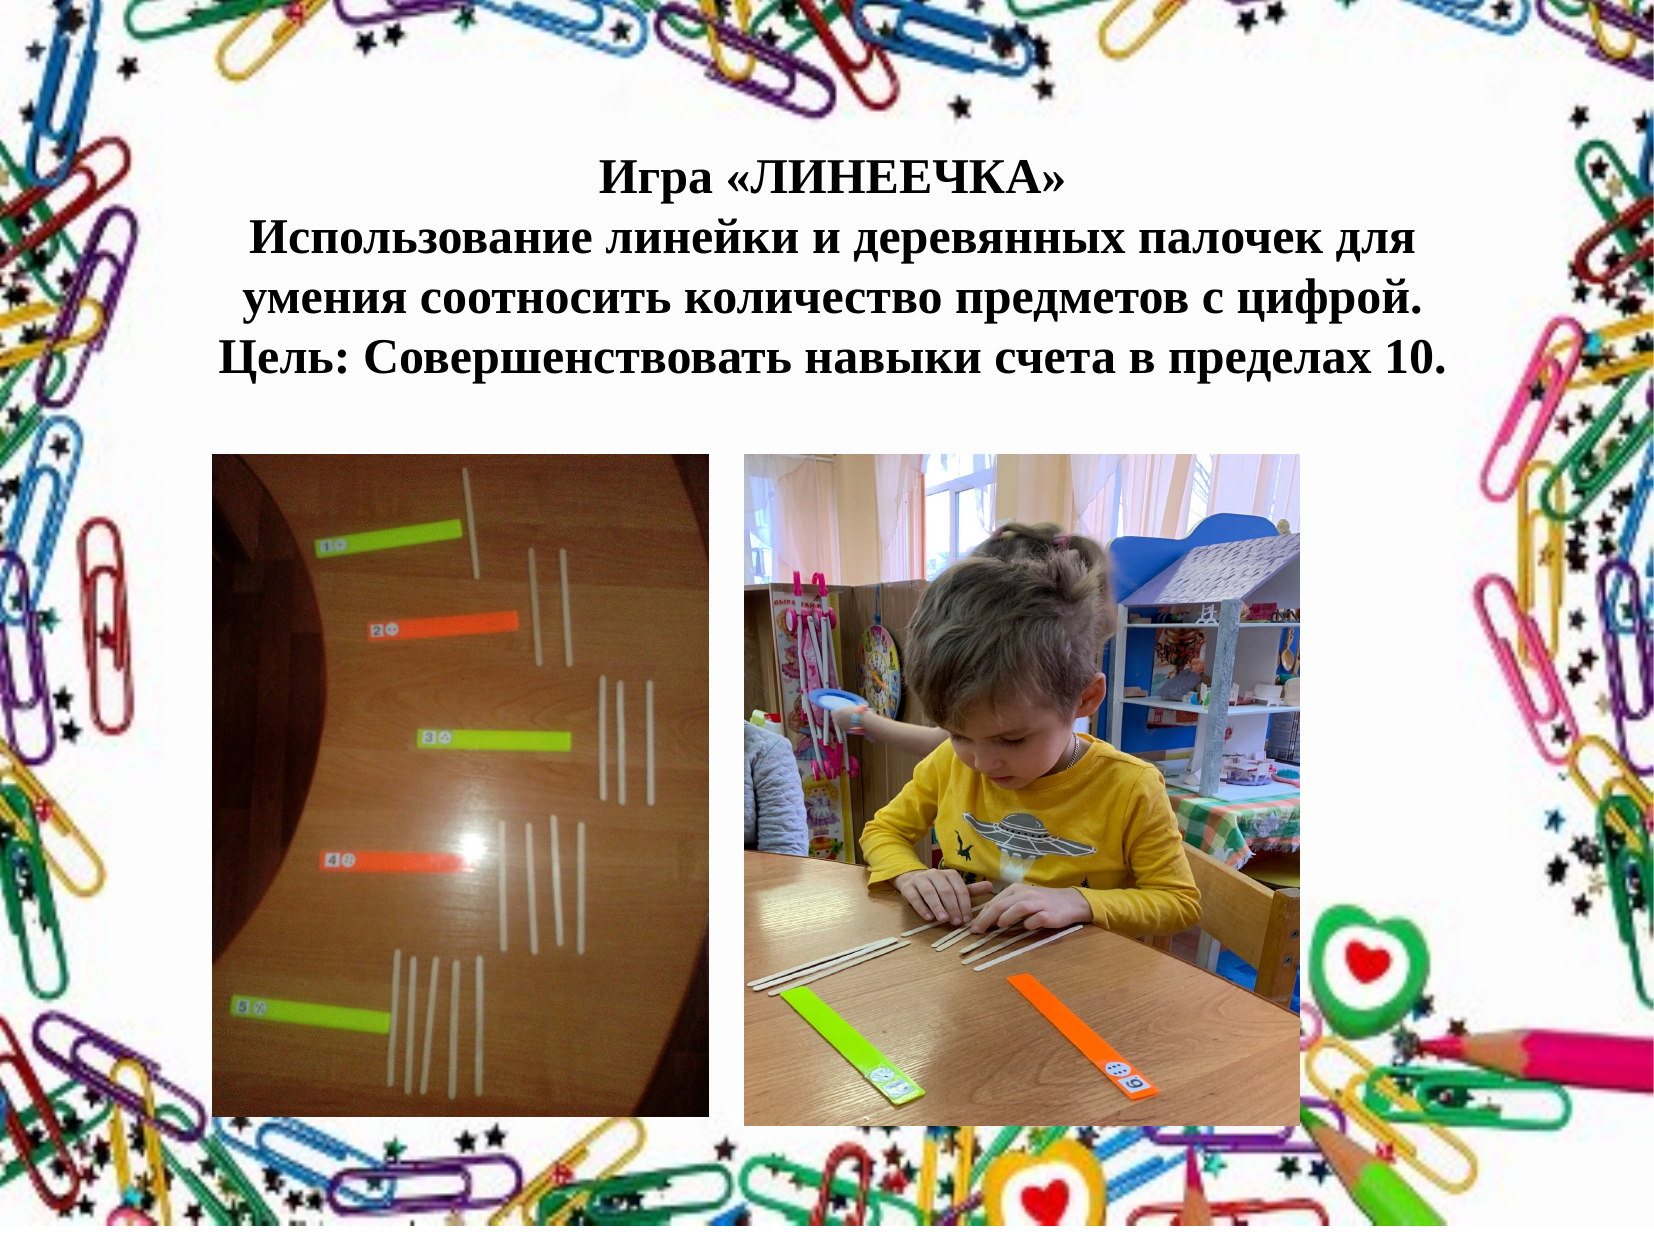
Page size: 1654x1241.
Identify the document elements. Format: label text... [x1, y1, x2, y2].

text_box Игра «ЛИНЕЕЧКА» Использование линейки и деревянных палочек для умения соотносить количество предметов с цифрой. Цель: Совершенствовать навыки счета в пределах 10. [177, 135, 1489, 394]
picture [0, 0, 1654, 1226]
